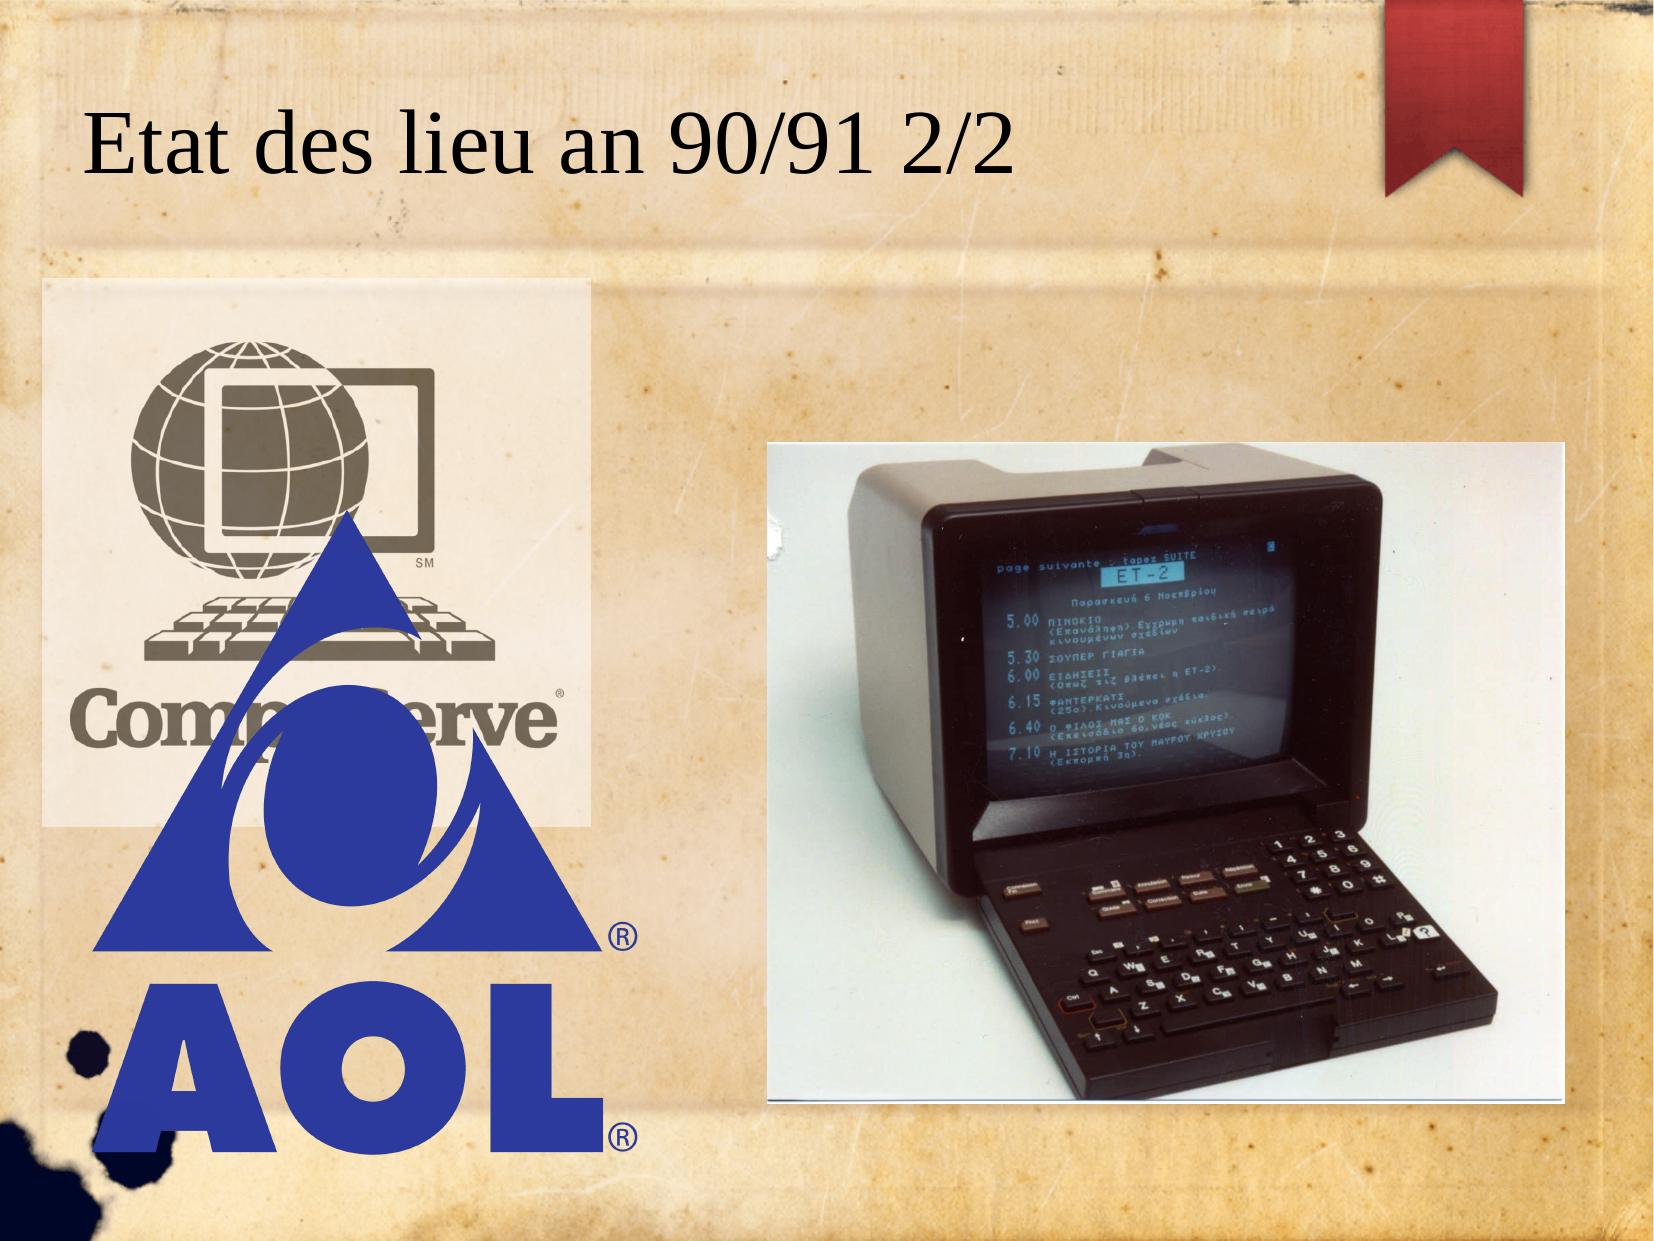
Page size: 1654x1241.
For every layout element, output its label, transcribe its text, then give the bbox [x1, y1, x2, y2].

title Etat des lieu an 90/91 2/2 [82, 49, 1347, 237]
picture [0, 0, 1654, 1241]
